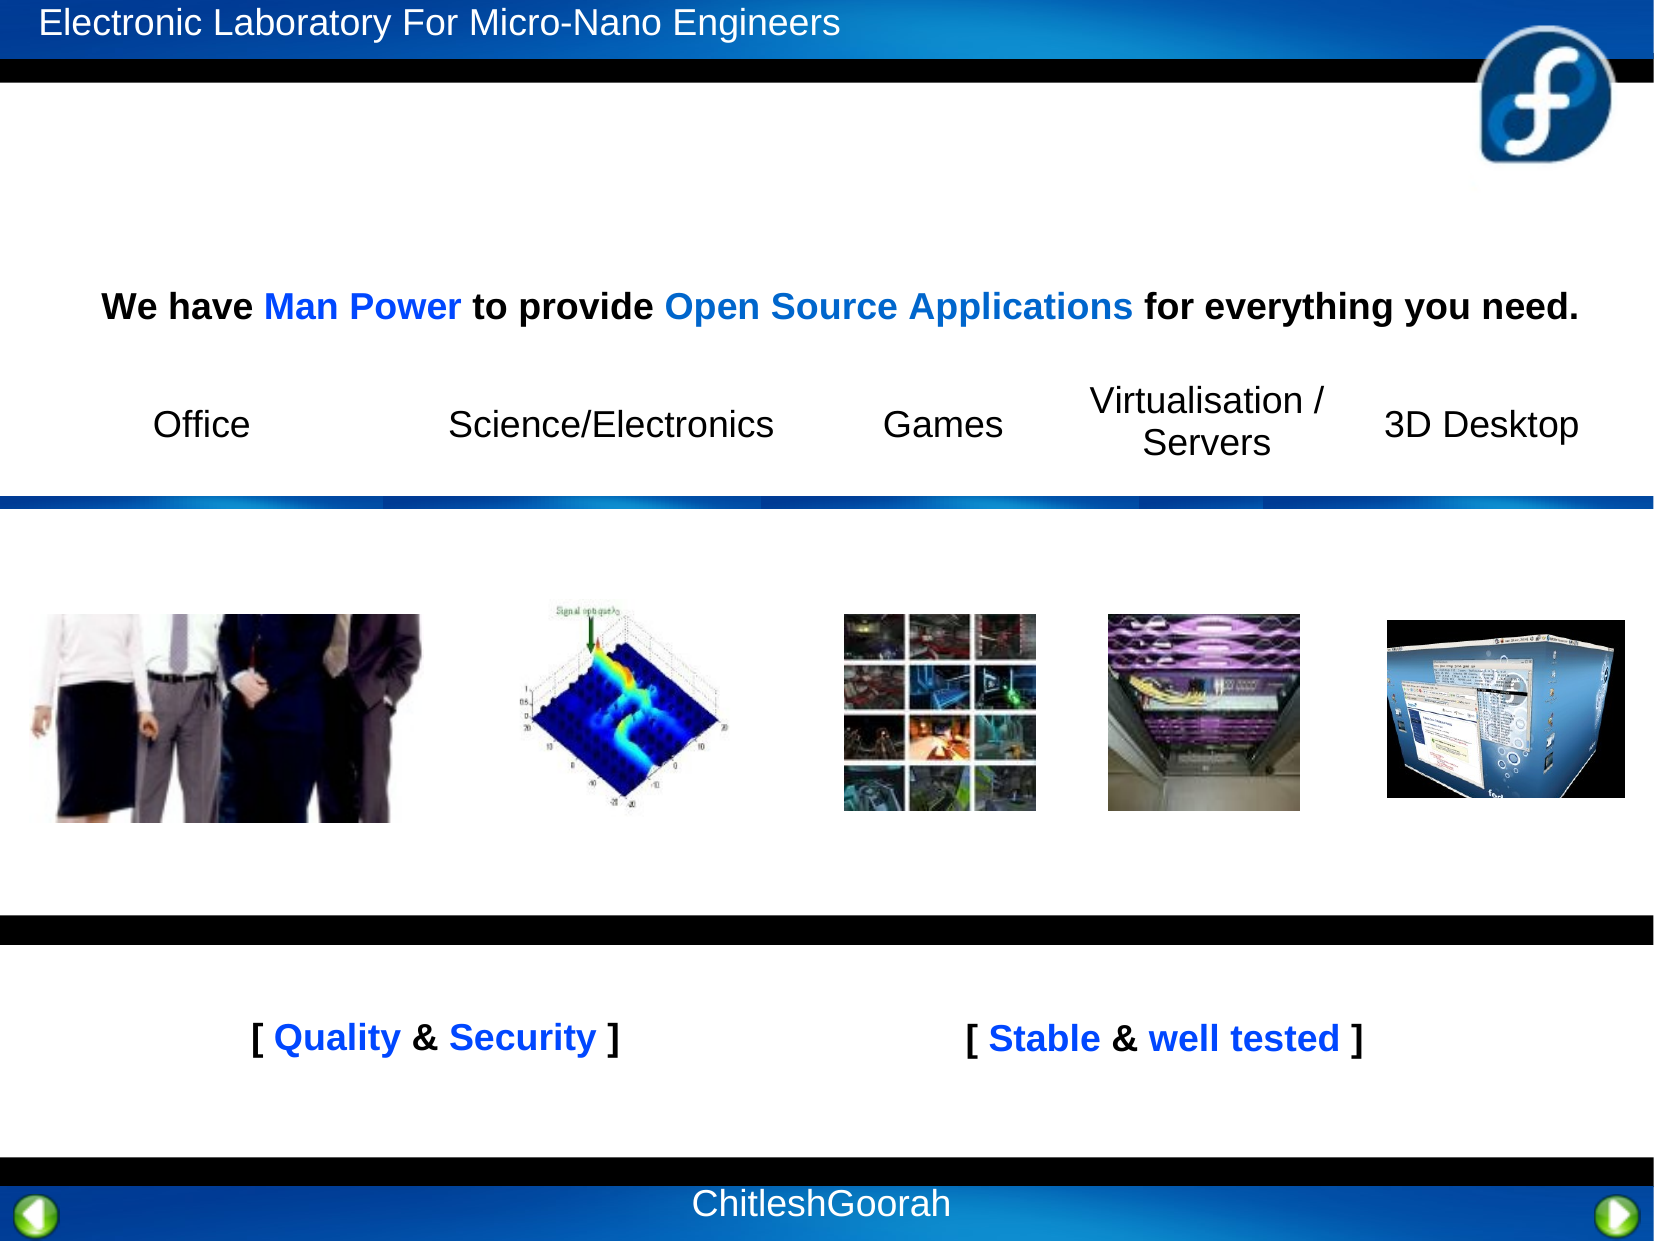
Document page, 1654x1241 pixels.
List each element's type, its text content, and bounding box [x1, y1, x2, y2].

picture [844, 614, 1036, 812]
picture [1387, 620, 1625, 798]
text_box We have Man Power to provide Open Source Applications for everything you need. [86, 277, 1595, 350]
picture [501, 599, 739, 821]
picture [0, 0, 1654, 266]
text_box [ Quality & Security ] [236, 1009, 646, 1081]
picture [936, 1198, 945, 1213]
text_box Games [868, 395, 1019, 467]
text_box [ Stable & well tested ] [950, 1010, 1379, 1082]
text_box Virtualisation / Servers [1074, 372, 1340, 496]
text_box 3D Desktop [1369, 395, 1595, 467]
picture [29, 614, 424, 823]
picture [914, 1206, 924, 1210]
text_box Science/Electronics [433, 395, 790, 467]
picture [0, 496, 1654, 509]
picture [0, 1186, 1654, 1241]
picture [1108, 614, 1300, 812]
text_box Office [138, 395, 266, 467]
text_box [0, 915, 1654, 945]
